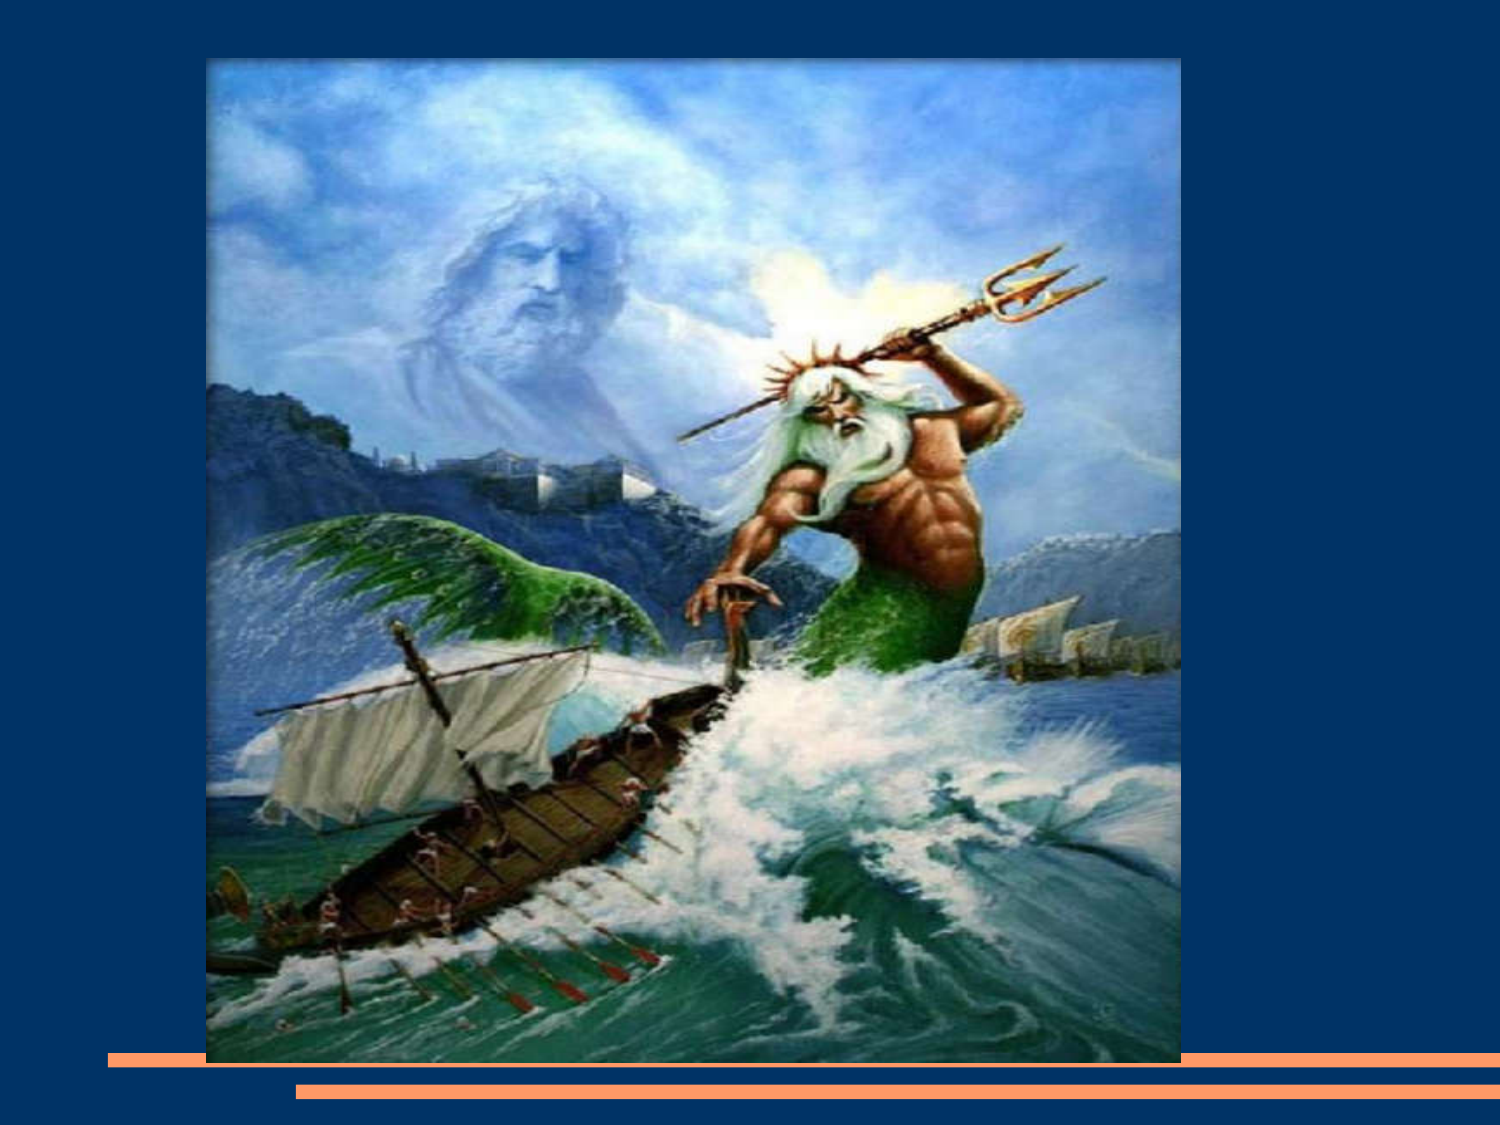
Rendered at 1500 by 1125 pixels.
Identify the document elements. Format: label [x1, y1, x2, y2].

picture [206, 58, 1181, 1063]
